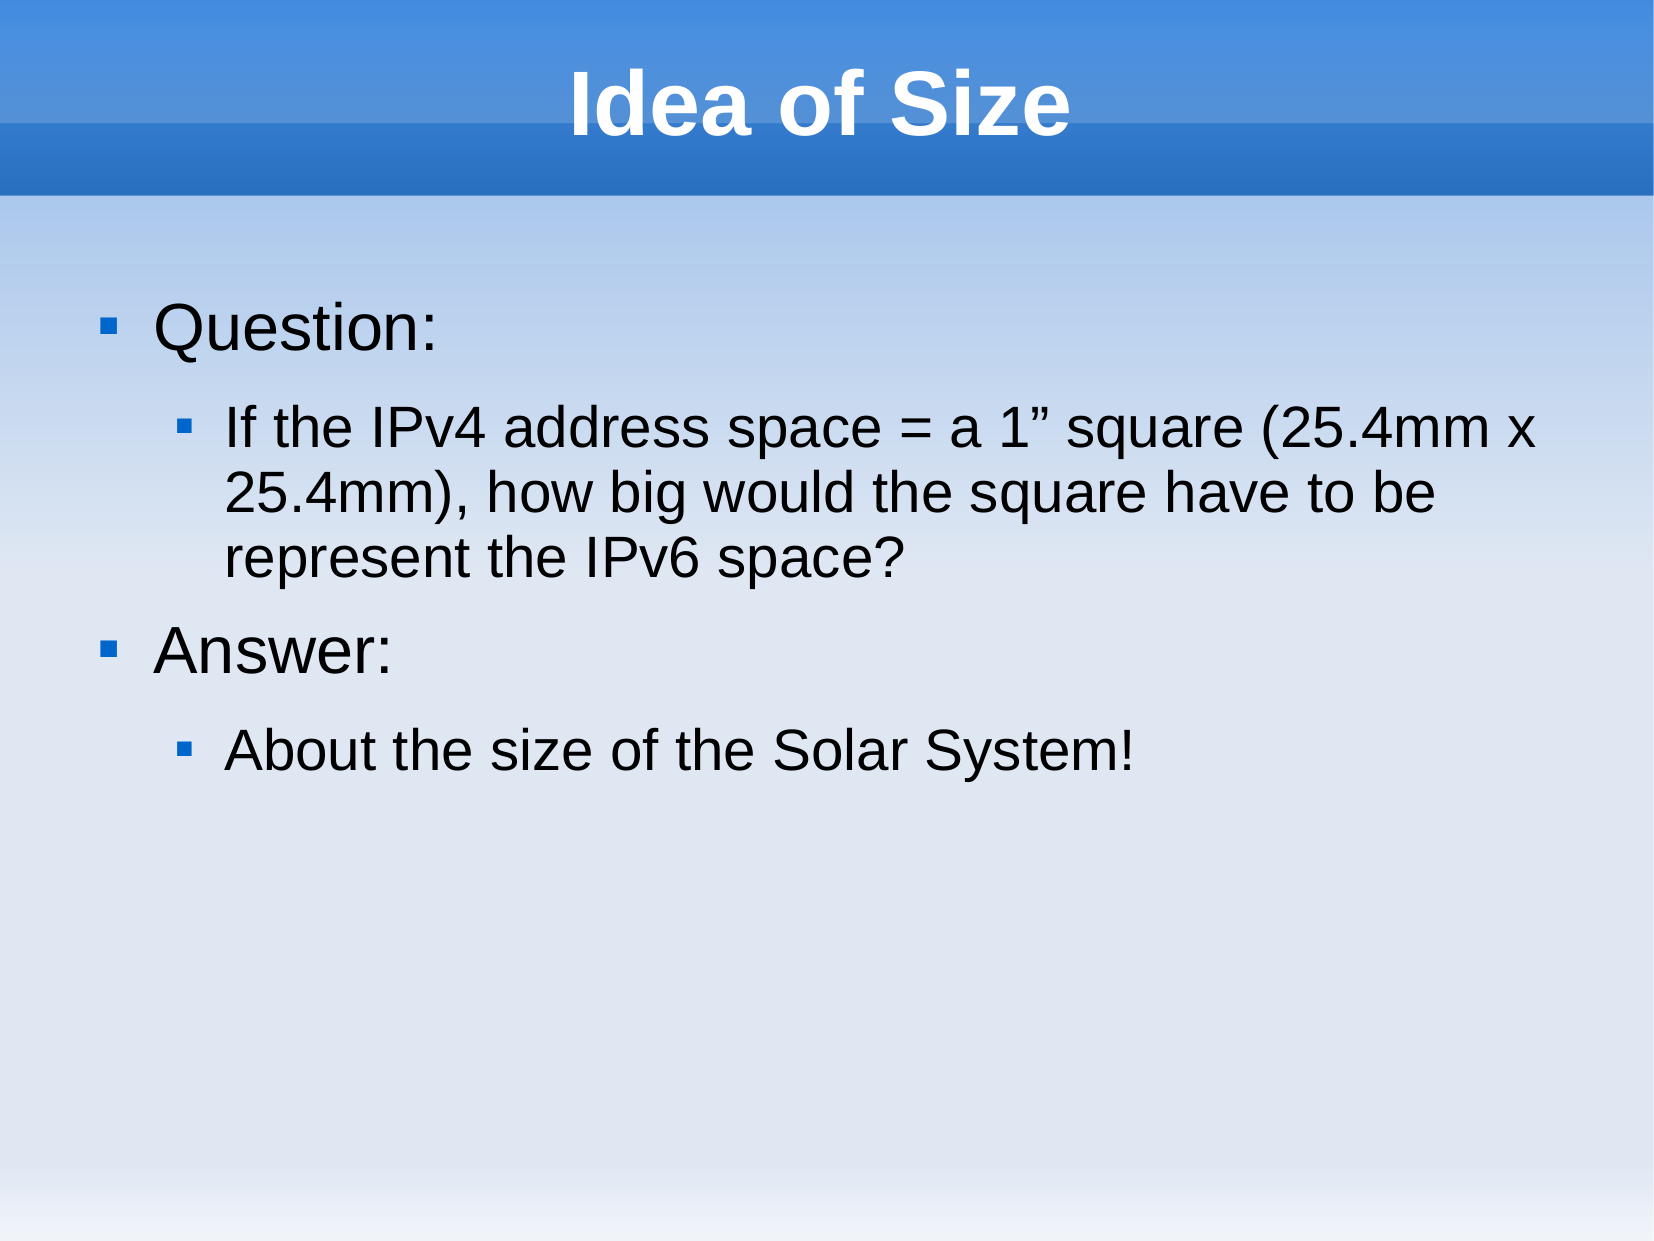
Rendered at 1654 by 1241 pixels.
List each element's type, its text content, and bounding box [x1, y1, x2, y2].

title Idea of Size [76, 0, 1565, 208]
picture [0, 0, 1654, 1241]
list Question: If the IPv4 address space = a 1” square (25.4mm x 25.4mm), how big would the square have to be represent the IPv6 space? Answer: About the size of the Solar System! [82, 290, 1571, 1109]
